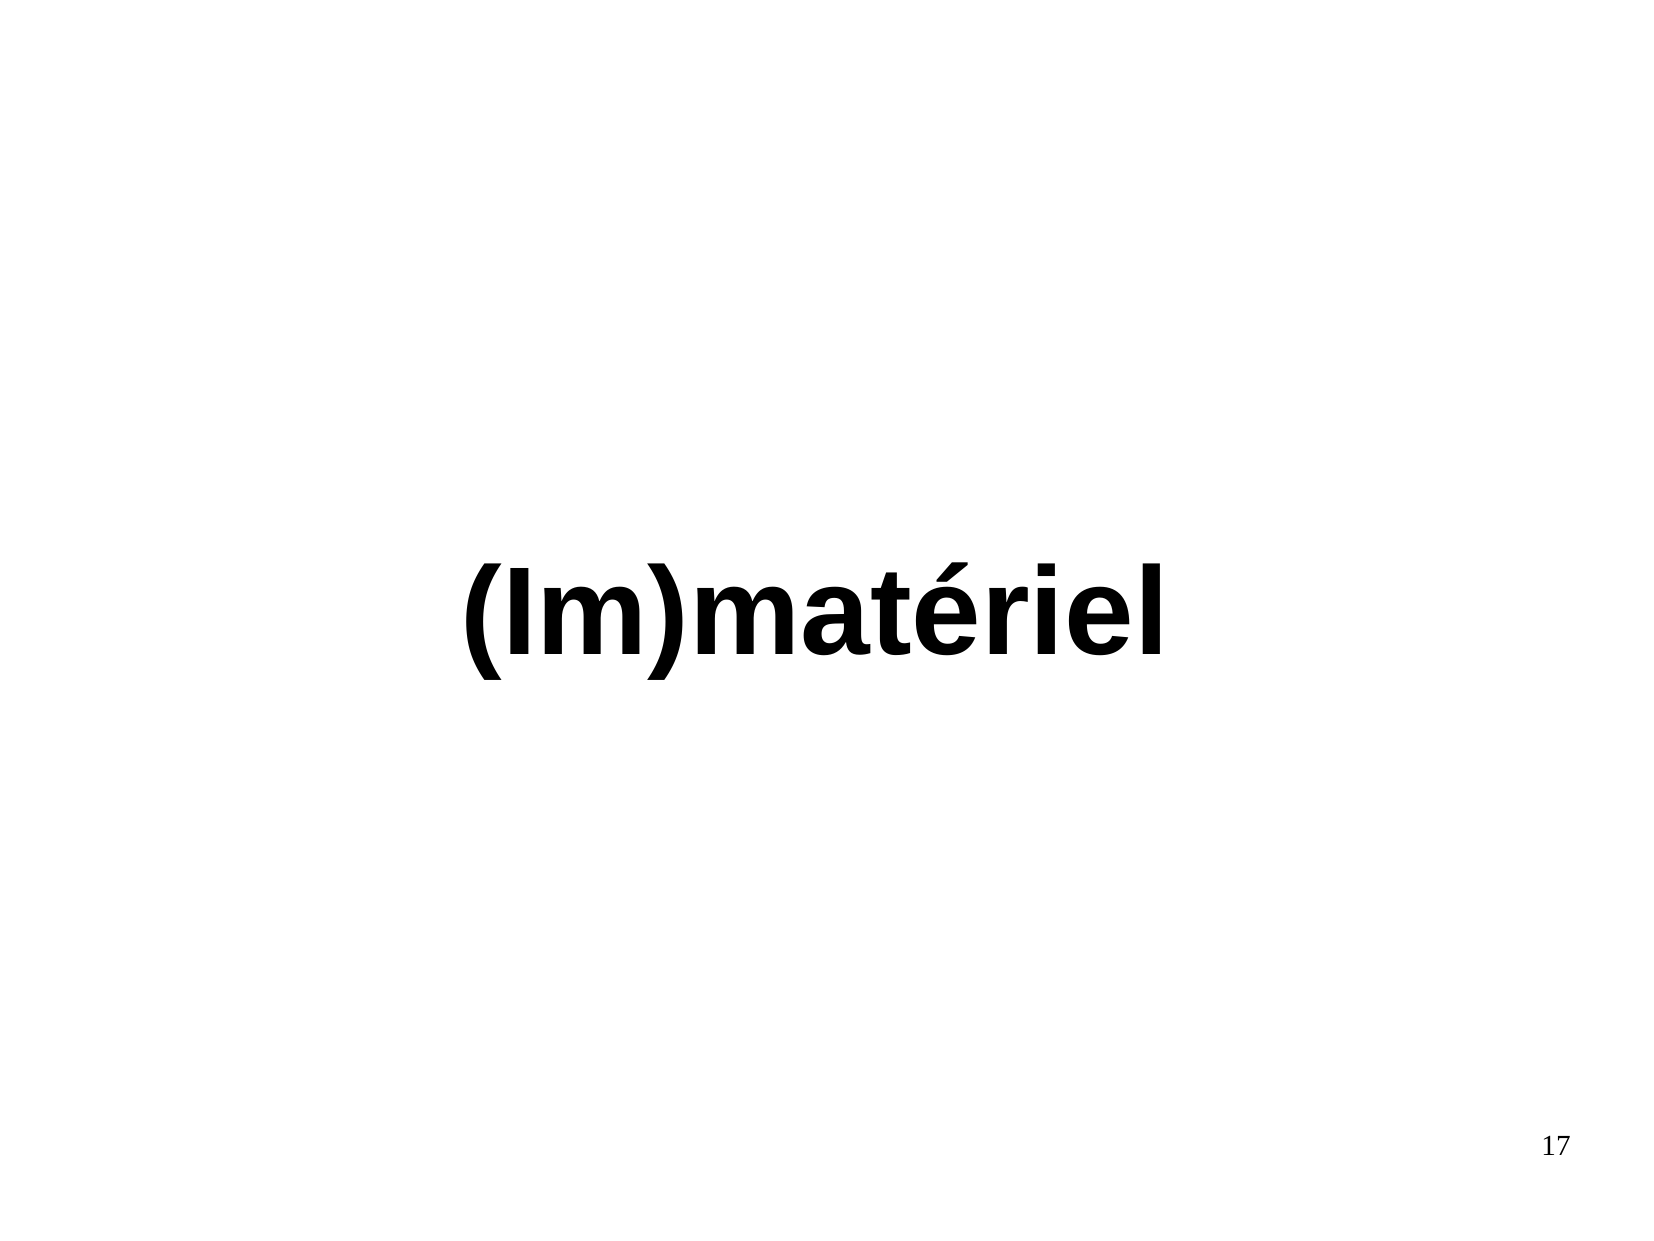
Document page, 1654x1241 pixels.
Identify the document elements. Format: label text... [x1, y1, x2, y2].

title (Im)matériel [70, 507, 1560, 715]
